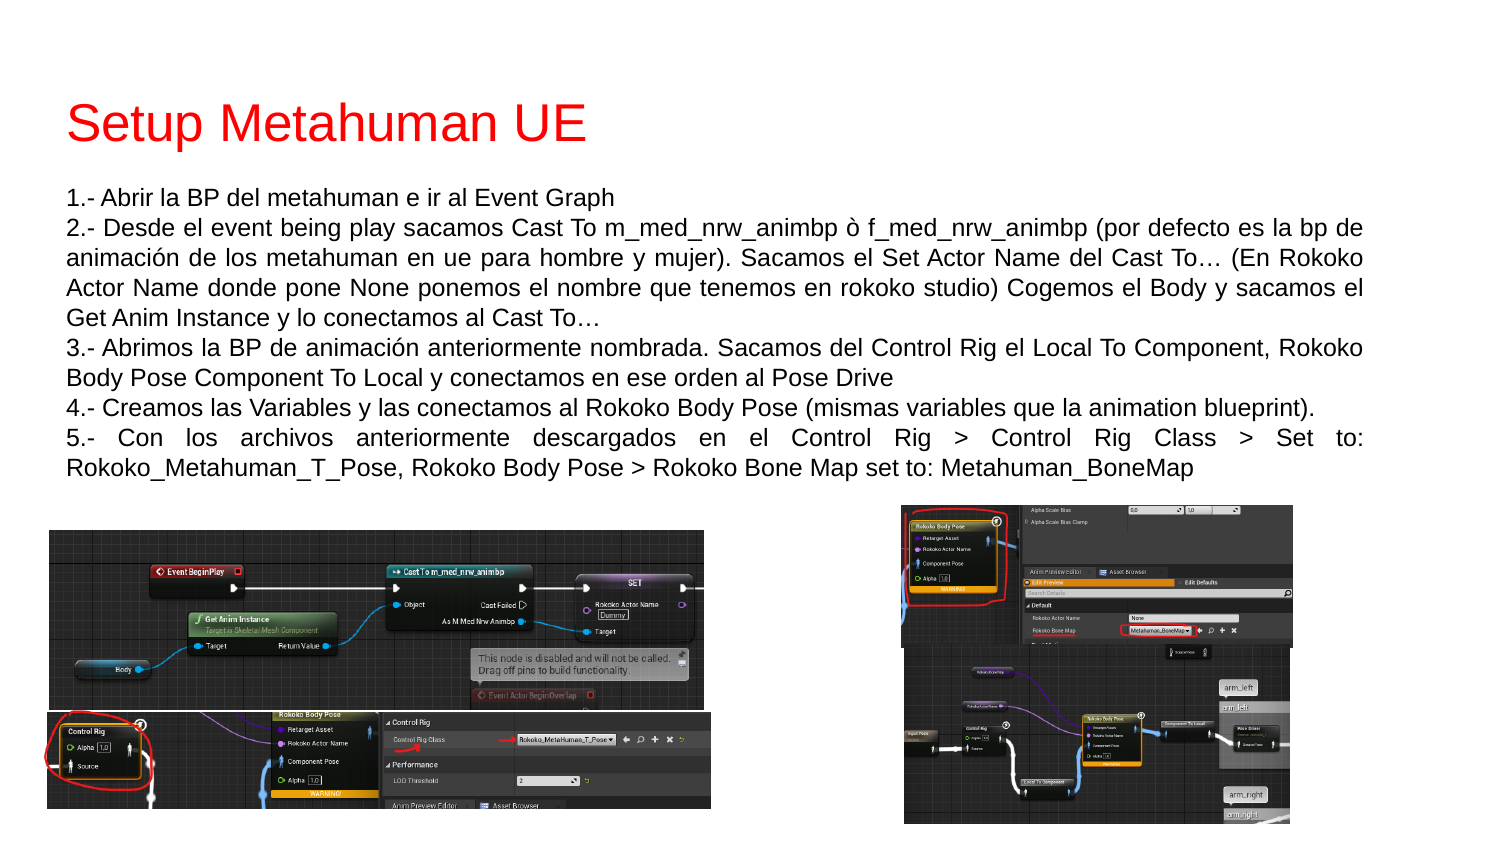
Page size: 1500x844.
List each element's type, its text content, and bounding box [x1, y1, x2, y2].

text_box 1.- Abrir la BP del metahuman e ir al Event Graph 2.- Desde el event being play sacamos Cast To m_med_nrw_animbp ò f_med_nrw_animbp (por defecto es la bp de animación de los metahuman en ue para hombre y mujer). Sacamos el Set Actor Name del Cast To… (En Rokoko Actor Name donde pone None ponemos el nombre que tenemos en rokoko studio) Cogemos el Body y sacamos el Get Anim Instance y lo conectamos al Cast To… 3.- Abrimos la BP de animación anteriormente nombrada. Sacamos del Control Rig el Local To Component, Rokoko Body Pose Component To Local y conectamos en ese orden al Pose Drive 4.- Creamos las Variables y las conectamos al Rokoko Body Pose (mismas variables que la animation blueprint). 5.- Con los archivos anteriormente descargados en el Control Rig > Control Rig Class > Set to: Rokoko_Metahuman_T_Pose, Rokoko Body Pose > Rokoko Bone Map set to: Metahuman_BoneMap [51, 166, 1382, 497]
title Setup Metahuman UE [51, 72, 1449, 167]
picture [901, 505, 1293, 824]
picture [42, 530, 711, 809]
